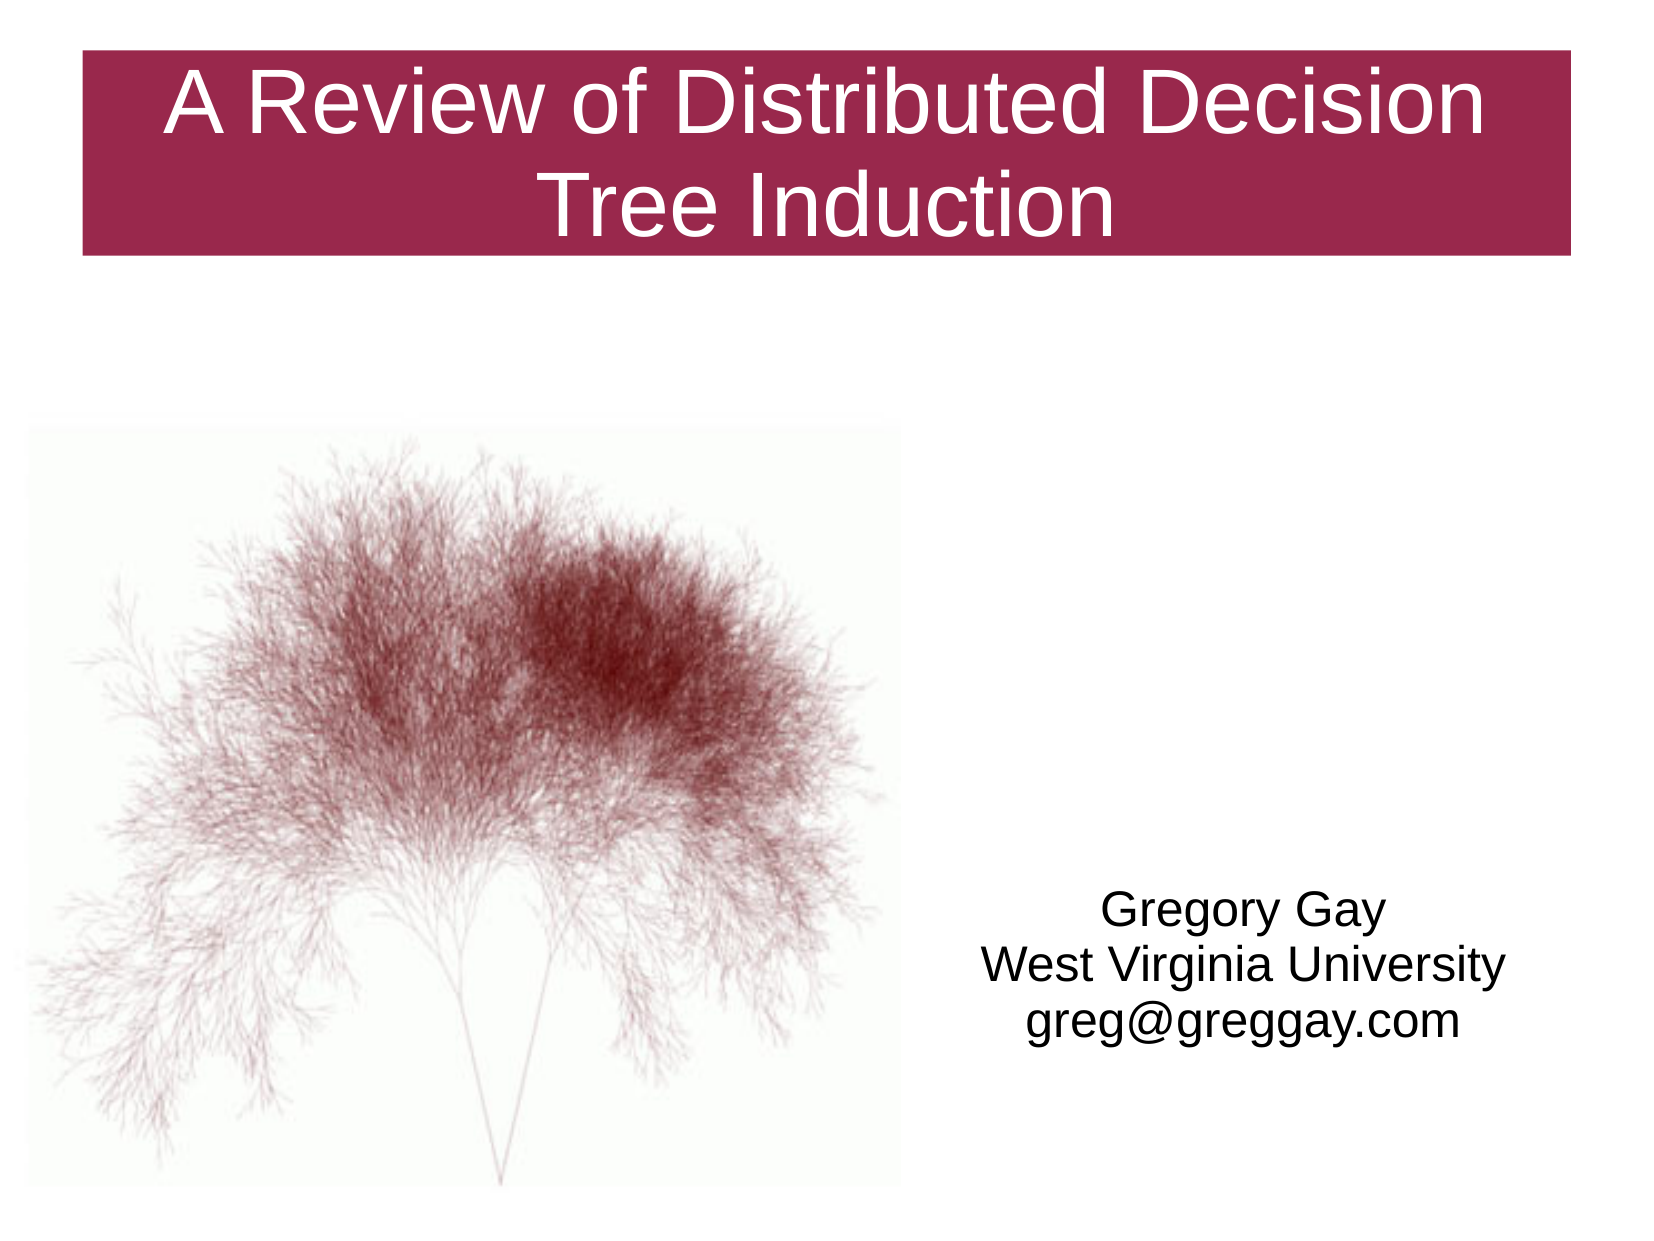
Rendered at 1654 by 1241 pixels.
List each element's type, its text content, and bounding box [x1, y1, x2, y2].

title A Review of Distributed Decision Tree Induction [82, 50, 1571, 256]
picture [12, 412, 901, 1219]
subtitle Gregory Gay West Virginia University greg@greggay.com [499, 562, 1654, 1241]
